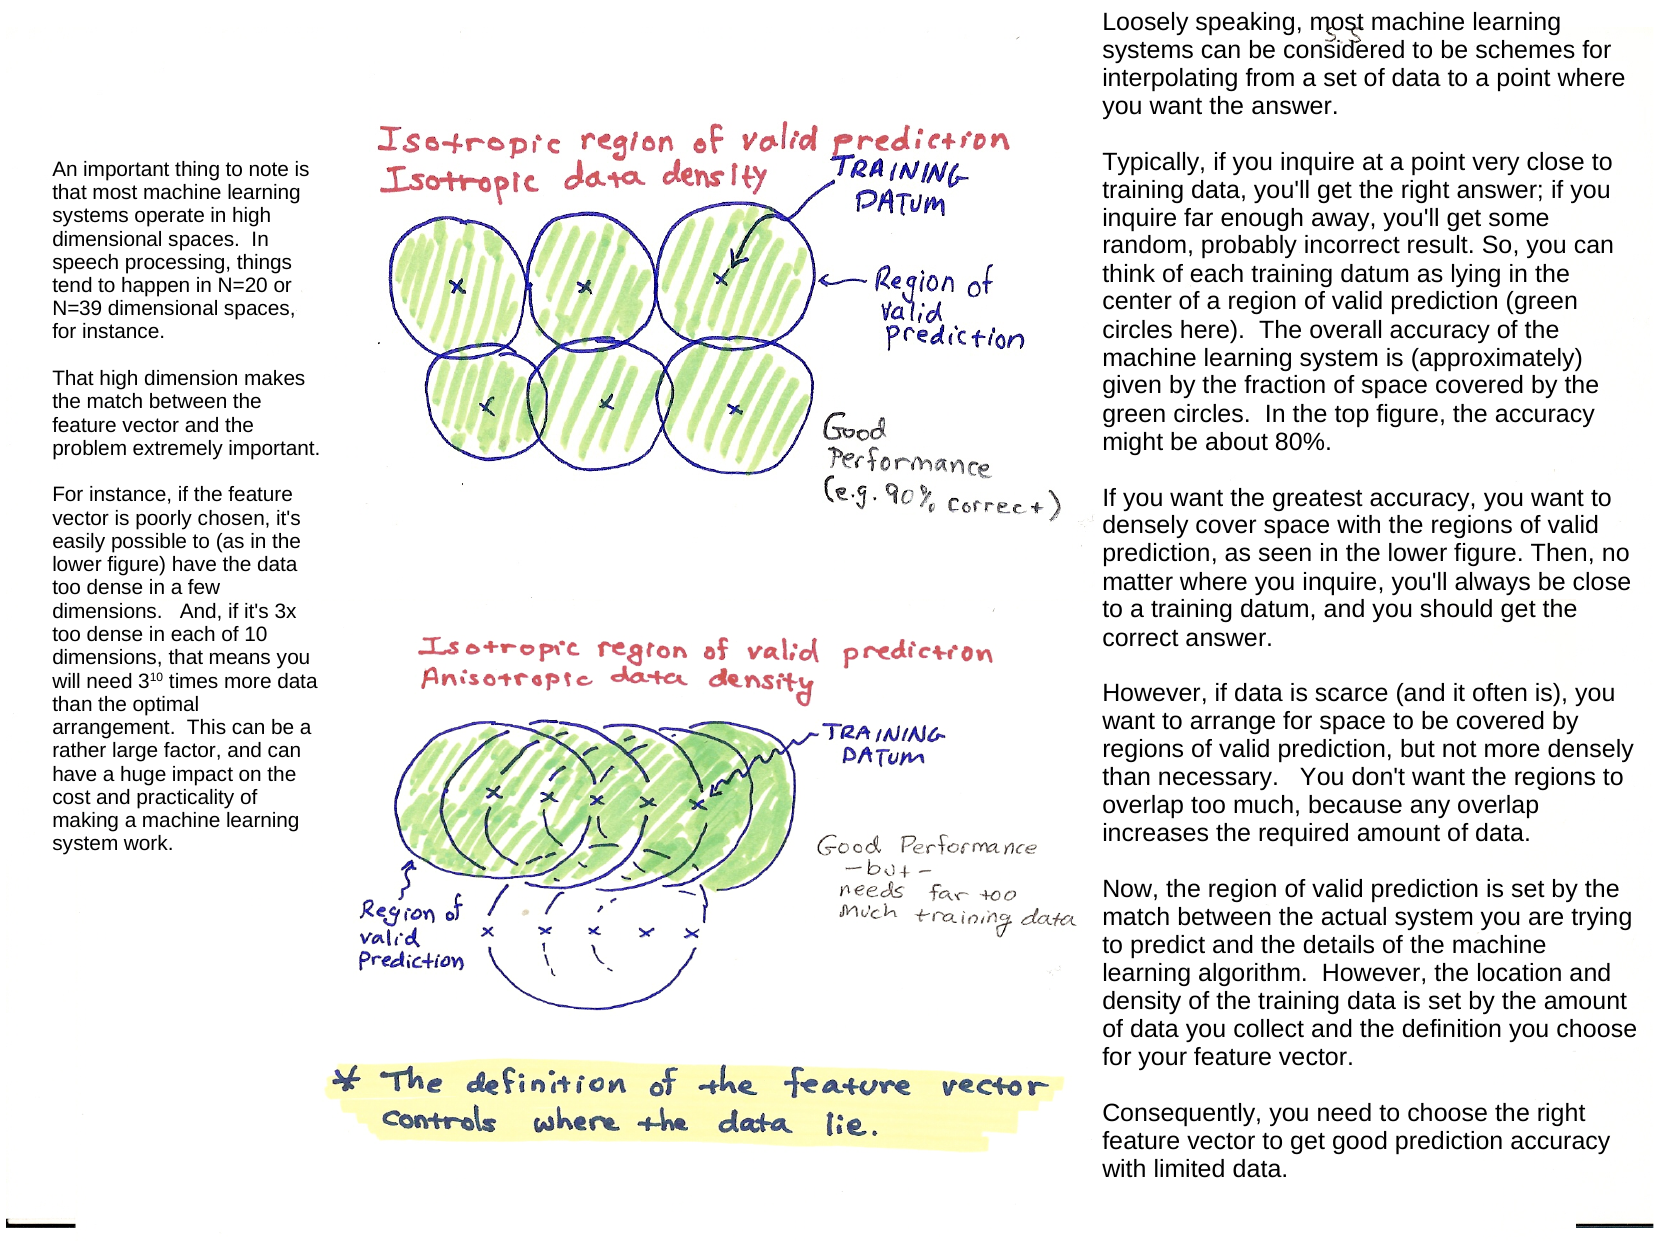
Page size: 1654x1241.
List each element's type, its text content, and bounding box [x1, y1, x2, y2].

picture [1214, 1165, 1221, 1176]
text_box An important thing to note is that most machine learning systems operate in high dimensional spaces. In speech processing, things tend to happen in N=20 or N=39 dimensional spaces, for instance. That high dimension makes the match between the feature vector and the problem extremely important. For instance, if the feature vector is poorly chosen, it's easily possible to (as in the lower figure) have the data too dense in a few dimensions. And, if it's 3x too dense in each of 10 dimensions, that means you will need 310 times more data than the optimal arrangement. This can be a rather large factor, and can have a huge impact on the cost and practicality of making a machine learning system work. [37, 150, 338, 864]
text_box Loosely speaking, most machine learning systems can be considered to be schemes for interpolating from a set of data to a point where you want the answer. Typically, if you inquire at a point very close to training data, you'll get the right answer; if you inquire far enough away, you'll get some random, probably incorrect result. So, you can think of each training datum as lying in the center of a region of valid prediction (green circles here). The overall accuracy of the machine learning system is (approximately) given by the fraction of space covered by the green circles. In the top figure, the accuracy might be about 80%. If you want the greatest accuracy, you want to densely cover space with the regions of valid prediction, as seen in the lower figure. Then, no matter where you inquire, you'll always be close to a training datum, and you should get the correct answer. However, if data is scarce (and it often is), you want to arrange for space to be covered by regions of valid prediction, but not more densely than necessary. You don't want the regions to overlap too much, because any overlap increases the required amount of data. Now, the region of valid prediction is set by the match between the actual system you are trying to predict and the details of the machine learning algorithm. However, the location and density of the training data is set by the amount of data you collect and the definition you choose for your feature vector. Consequently, you need to choose the right feature vector to get good prediction accuracy with limited data. [1087, 0, 1654, 1163]
picture [1235, 1165, 1242, 1176]
picture [6, 27, 1654, 1241]
